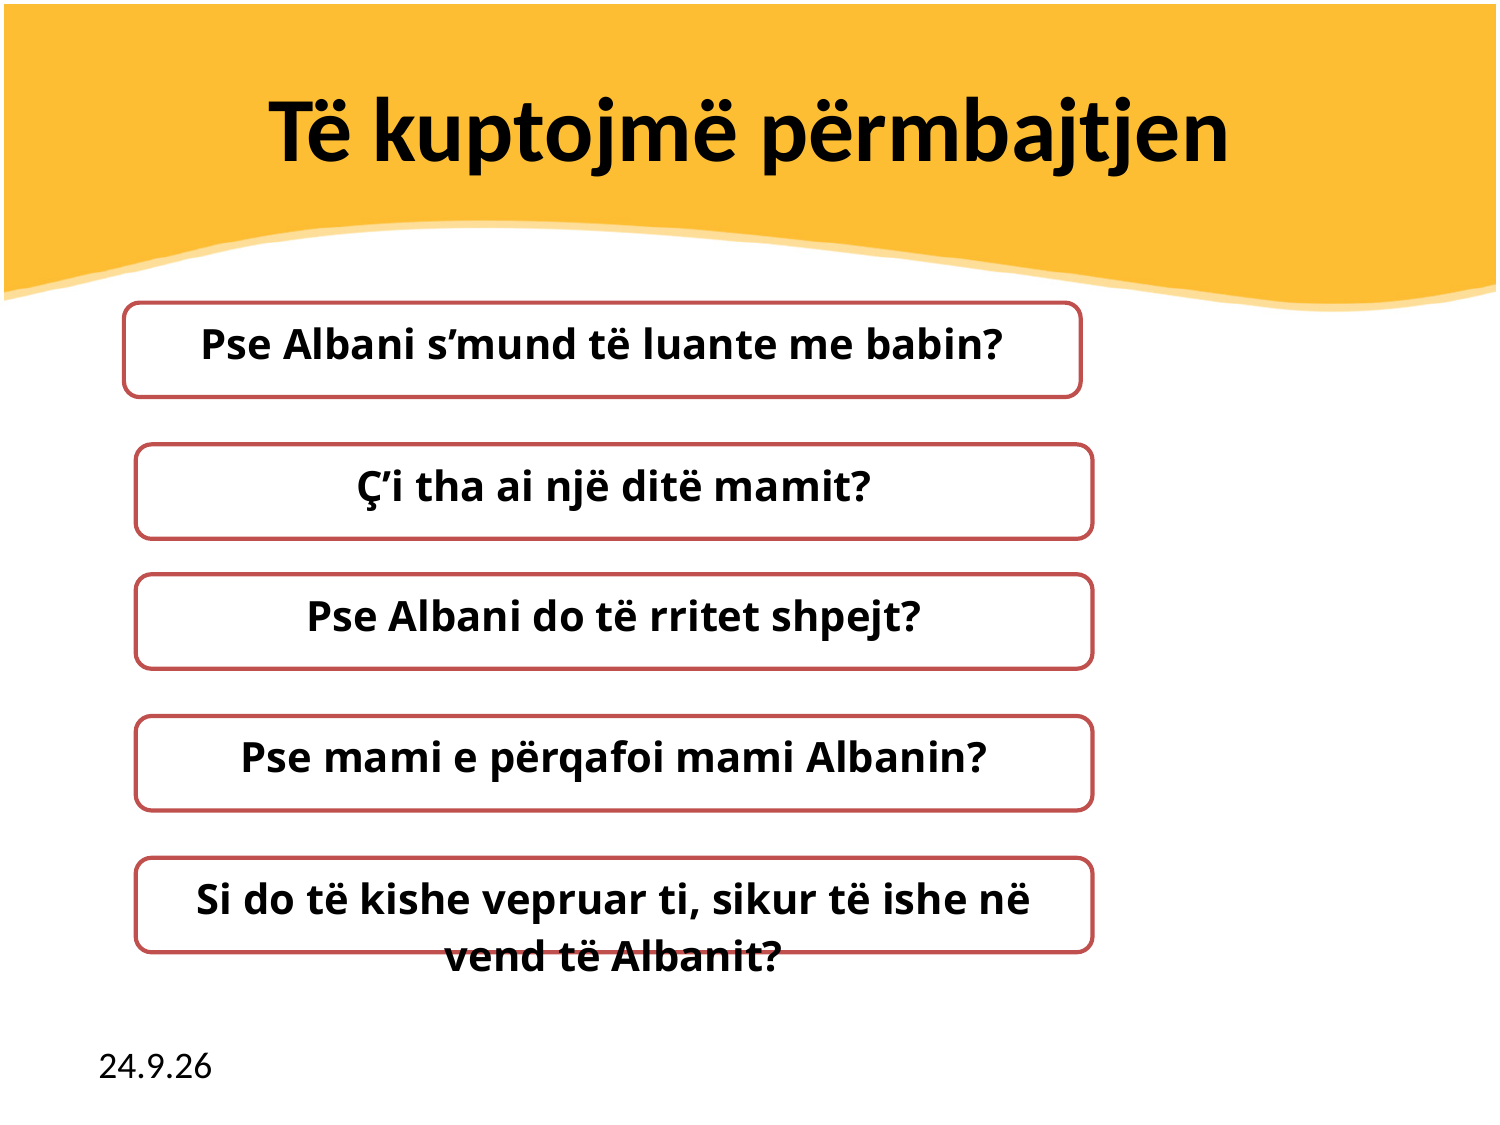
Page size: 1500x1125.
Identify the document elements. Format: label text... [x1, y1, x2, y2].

title Të kuptojmë përmbajtjen [75, 45, 1425, 233]
picture [0, 0, 1500, 1125]
text_box Pse Albani s’mund të luante me babin? [123, 302, 1081, 398]
text_box Si do të kishe vepruar ti, sikur të ishe në vend të Albanit? [135, 857, 1093, 953]
text_box Pse Albani do të rritet shpejt? [135, 574, 1093, 669]
text_box Pse mami e përqafoi mami Albanin? [135, 715, 1093, 811]
text_box Ç’i tha ai një ditë mamit? [135, 444, 1093, 539]
